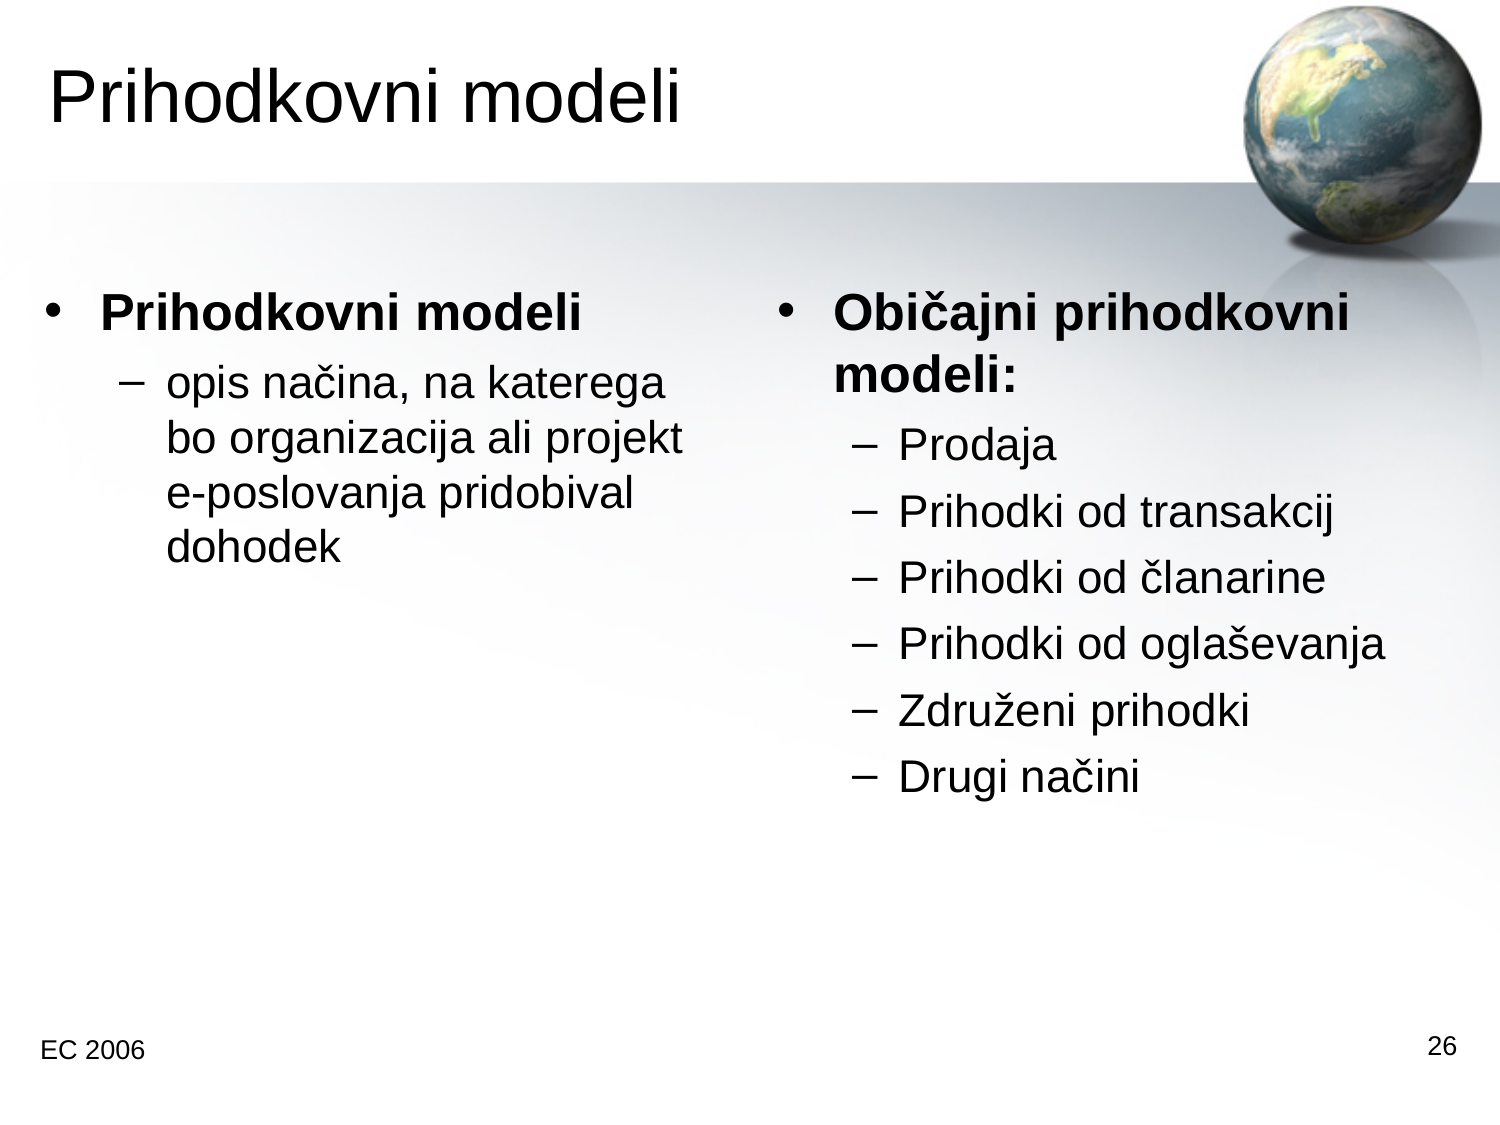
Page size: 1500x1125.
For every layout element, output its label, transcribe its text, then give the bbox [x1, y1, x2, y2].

list Običajni prihodkovni modeli: Prodaja Prihodki od transakcij Prihodki od članarine Prihodki od oglaševanja Združeni prihodki Drugi načini [762, 271, 1471, 995]
list Prihodkovni modeli opis načina, na katerega bo organizacija ali projekt e-poslovanja pridobival dohodek [29, 271, 738, 995]
title Prihodkovni modeli [33, 22, 1239, 162]
picture [0, 0, 1500, 1125]
text_box <number> [1159, 1020, 1473, 1096]
text_box EC 2006 [25, 1025, 338, 1101]
